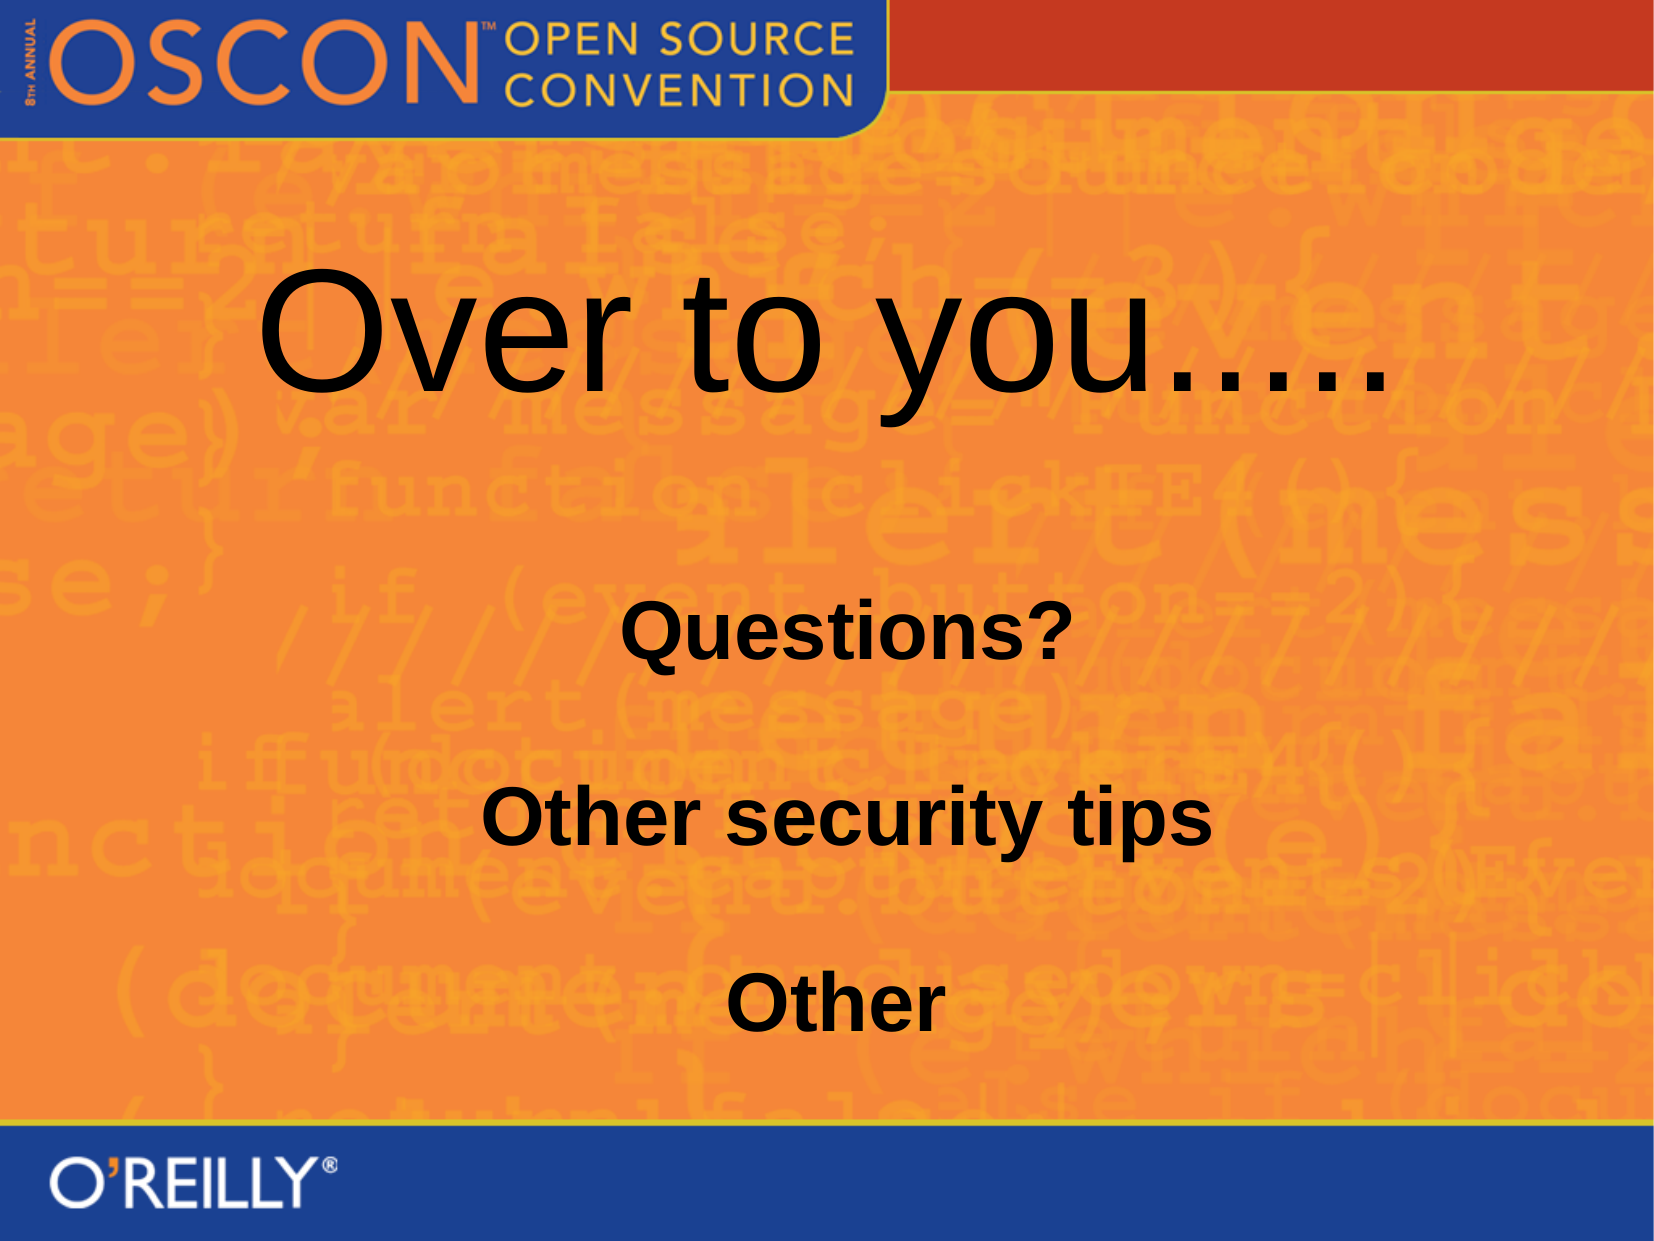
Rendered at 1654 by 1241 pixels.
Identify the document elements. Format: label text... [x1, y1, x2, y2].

list Questions? Other security tips Other [112, 583, 1576, 1241]
picture [0, 0, 1654, 1241]
title Over to you..... [121, 218, 1534, 429]
